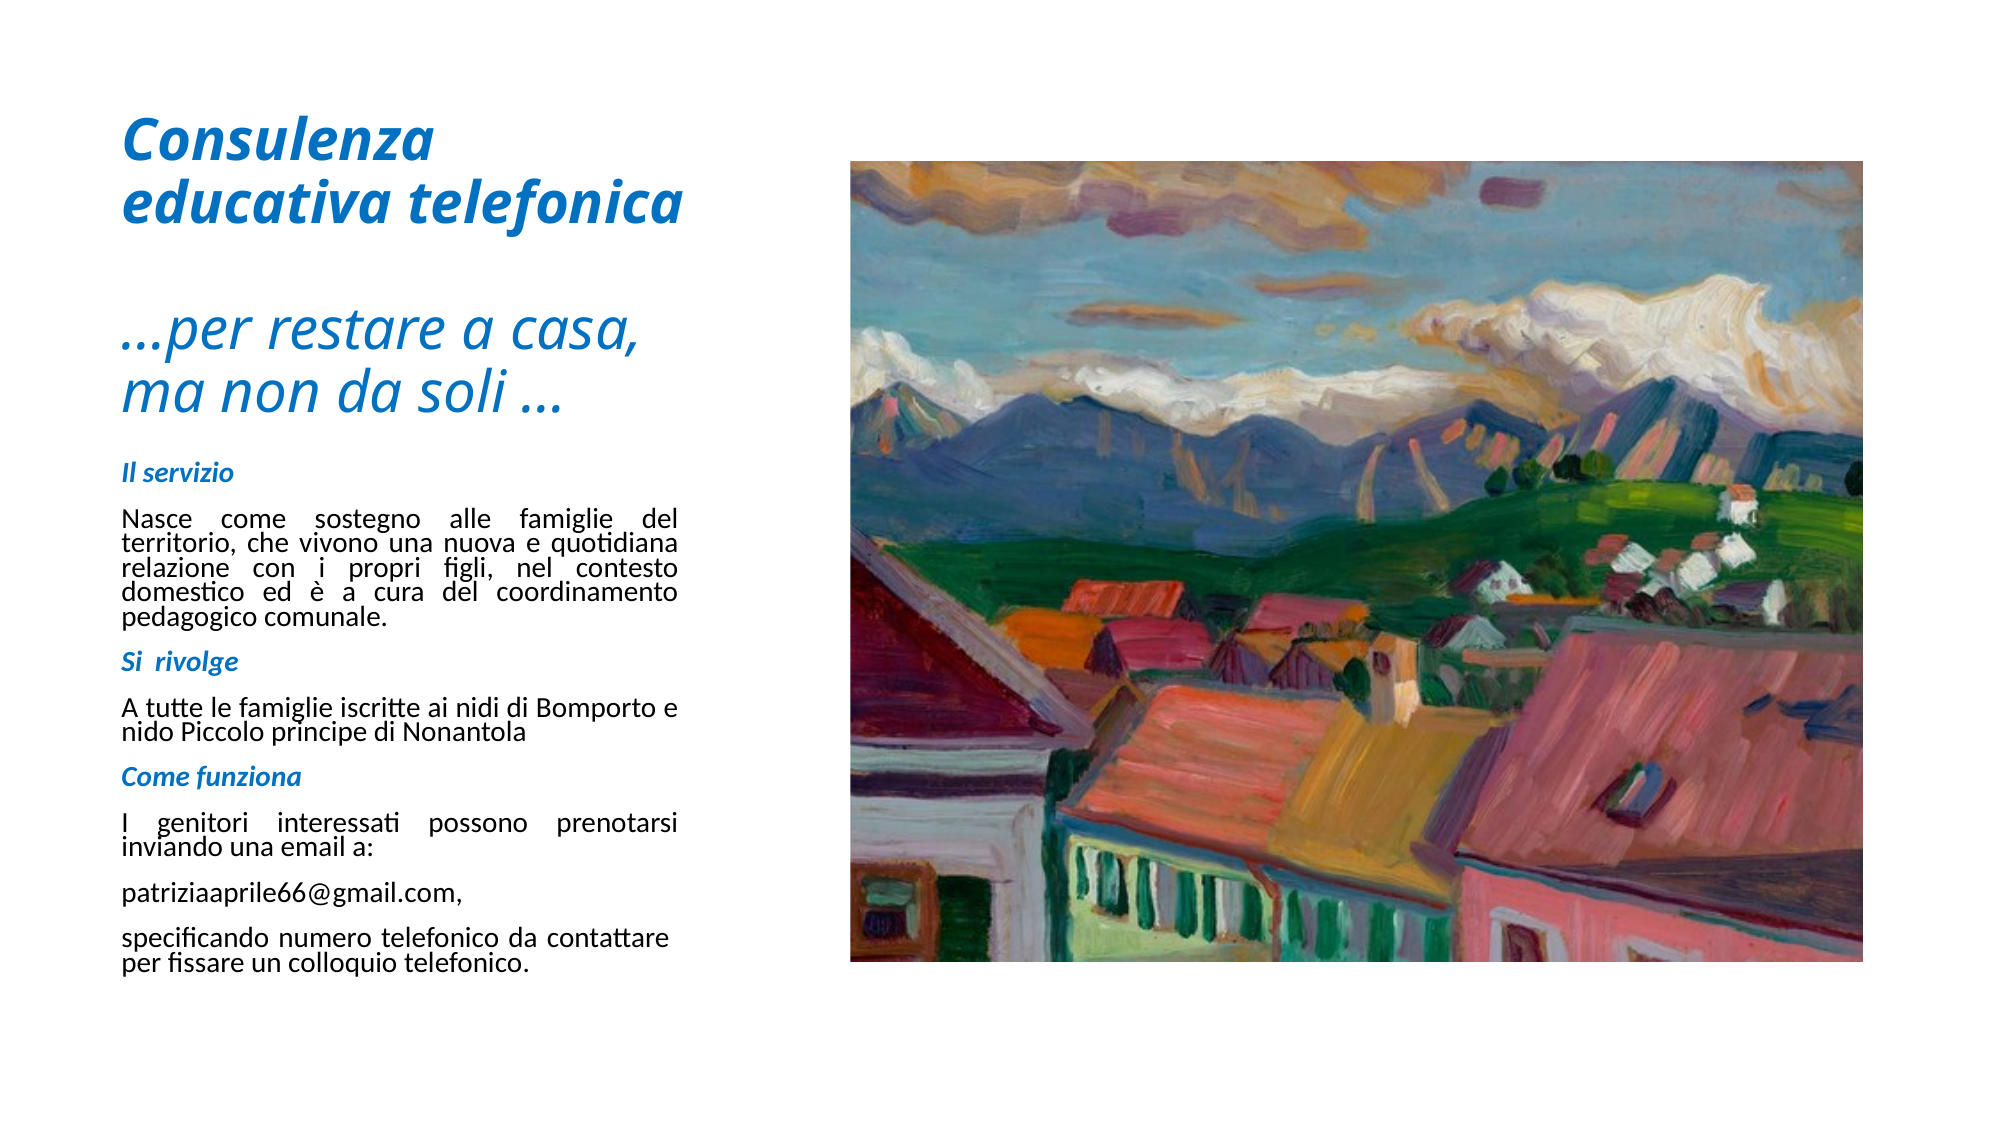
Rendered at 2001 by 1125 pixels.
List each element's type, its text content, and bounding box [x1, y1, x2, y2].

picture [850, 161, 1863, 962]
list Il servizio Nasce come sostegno alle famiglie del territorio, che vivono una nuova e quotidiana relazione con i propri figli, nel contesto domestico ed è a cura del coordinamento pedagogico comunale. Si rivolge A tutte le famiglie iscritte ai nidi di Bomporto e nido Piccolo principe di Nonantola Come funziona I genitori interessati possono prenotarsi inviando una email a: patriziaaprile66@gmail.com, specificando numero telefonico da contattare per fissare un colloquio telefonico. [106, 399, 706, 1021]
title Consulenza educativa telefonica …per restare a casa, ma non da soli … [106, 103, 706, 379]
